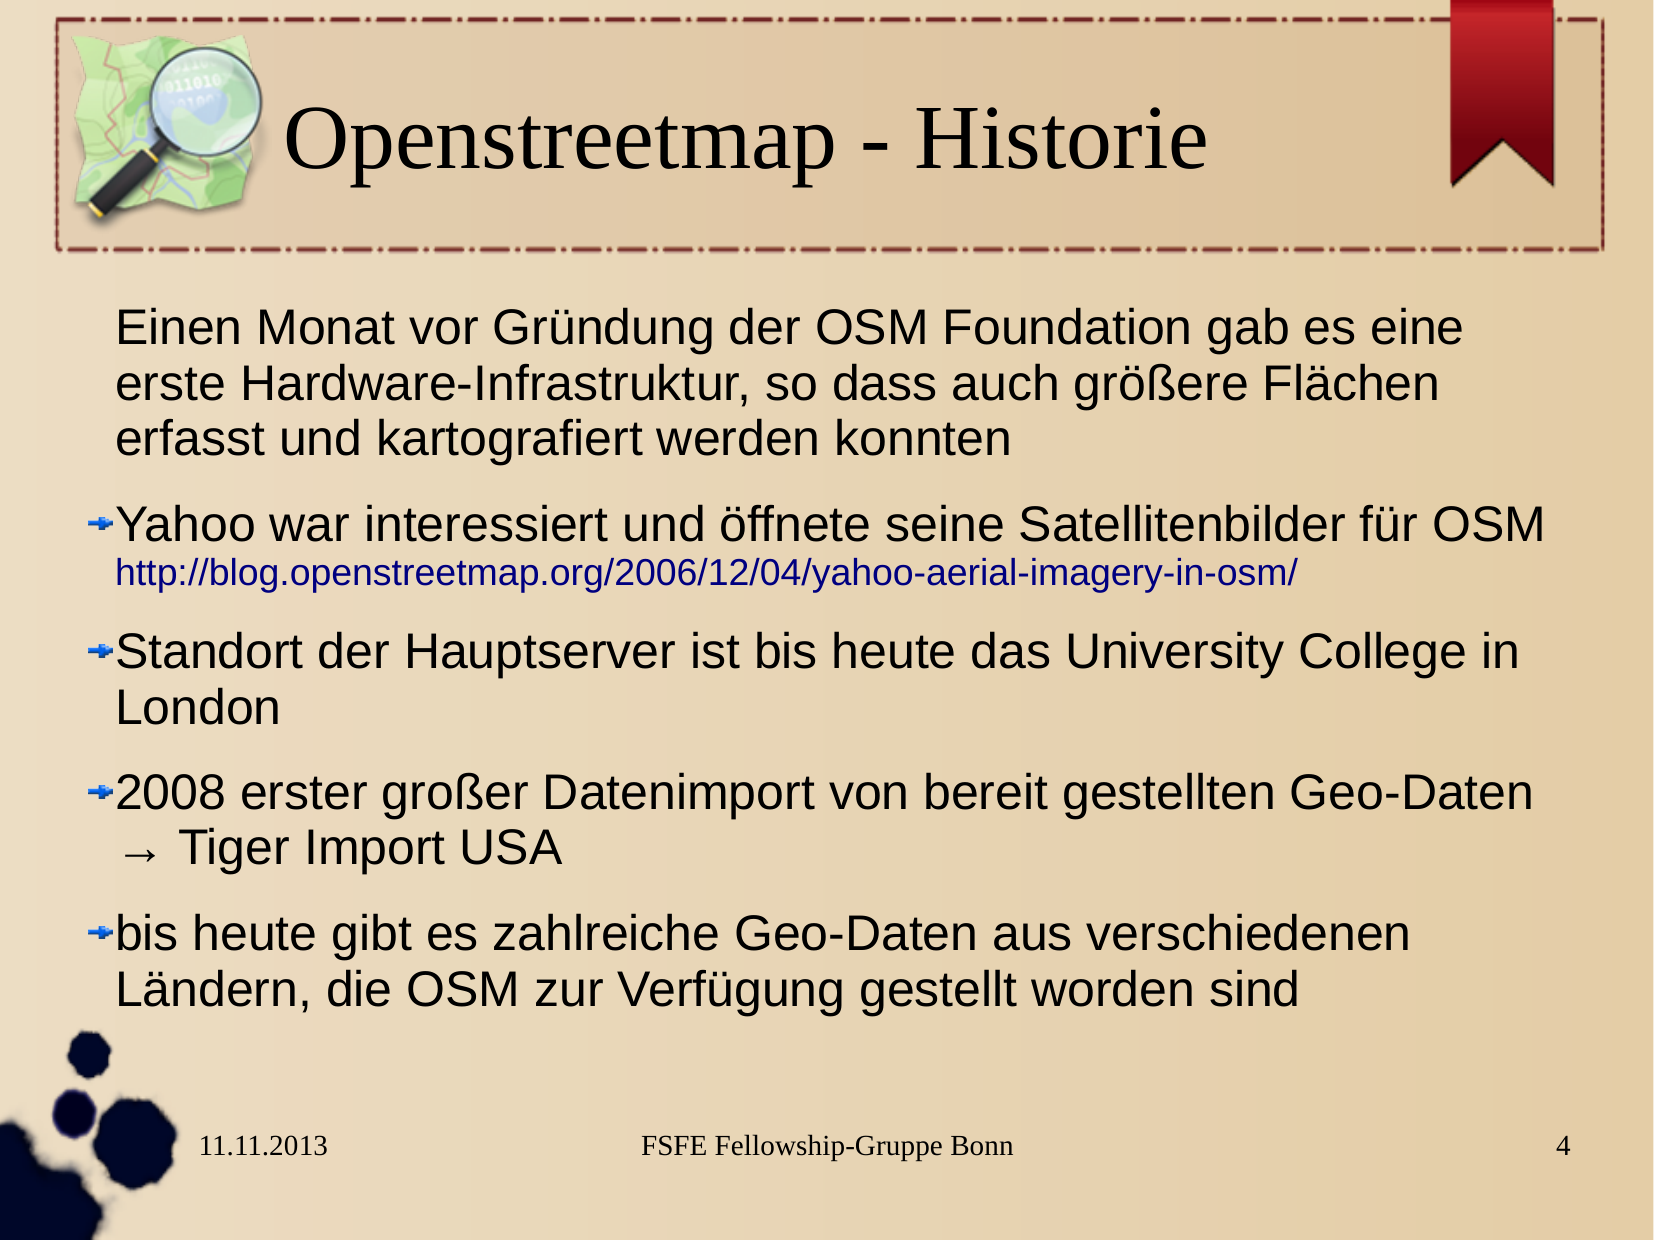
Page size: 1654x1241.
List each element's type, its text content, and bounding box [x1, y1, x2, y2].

picture [0, 0, 1654, 1240]
title Openstreetmap - Historie [272, 47, 1412, 229]
list Einen Monat vor Gründung der OSM Foundation gab es eine erste Hardware-Infrastruktur, so dass auch größere Flächen erfasst und kartografiert werden konnten Yahoo war interessiert und öffnete seine Satellitenbilder für OSM http://blog.openstreetmap.org/2006/12/04/yahoo-aerial-imagery-in-osm/ Standort der Hauptserver ist bis heute das University College in London 2008 erster großer Datenimport von bereit gestellten Geo-Daten → Tiger Import USA bis heute gibt es zahlreiche Geo-Daten aus verschiedenen Ländern, die OSM zur Verfügung gestellt worden sind [82, 299, 1571, 1019]
